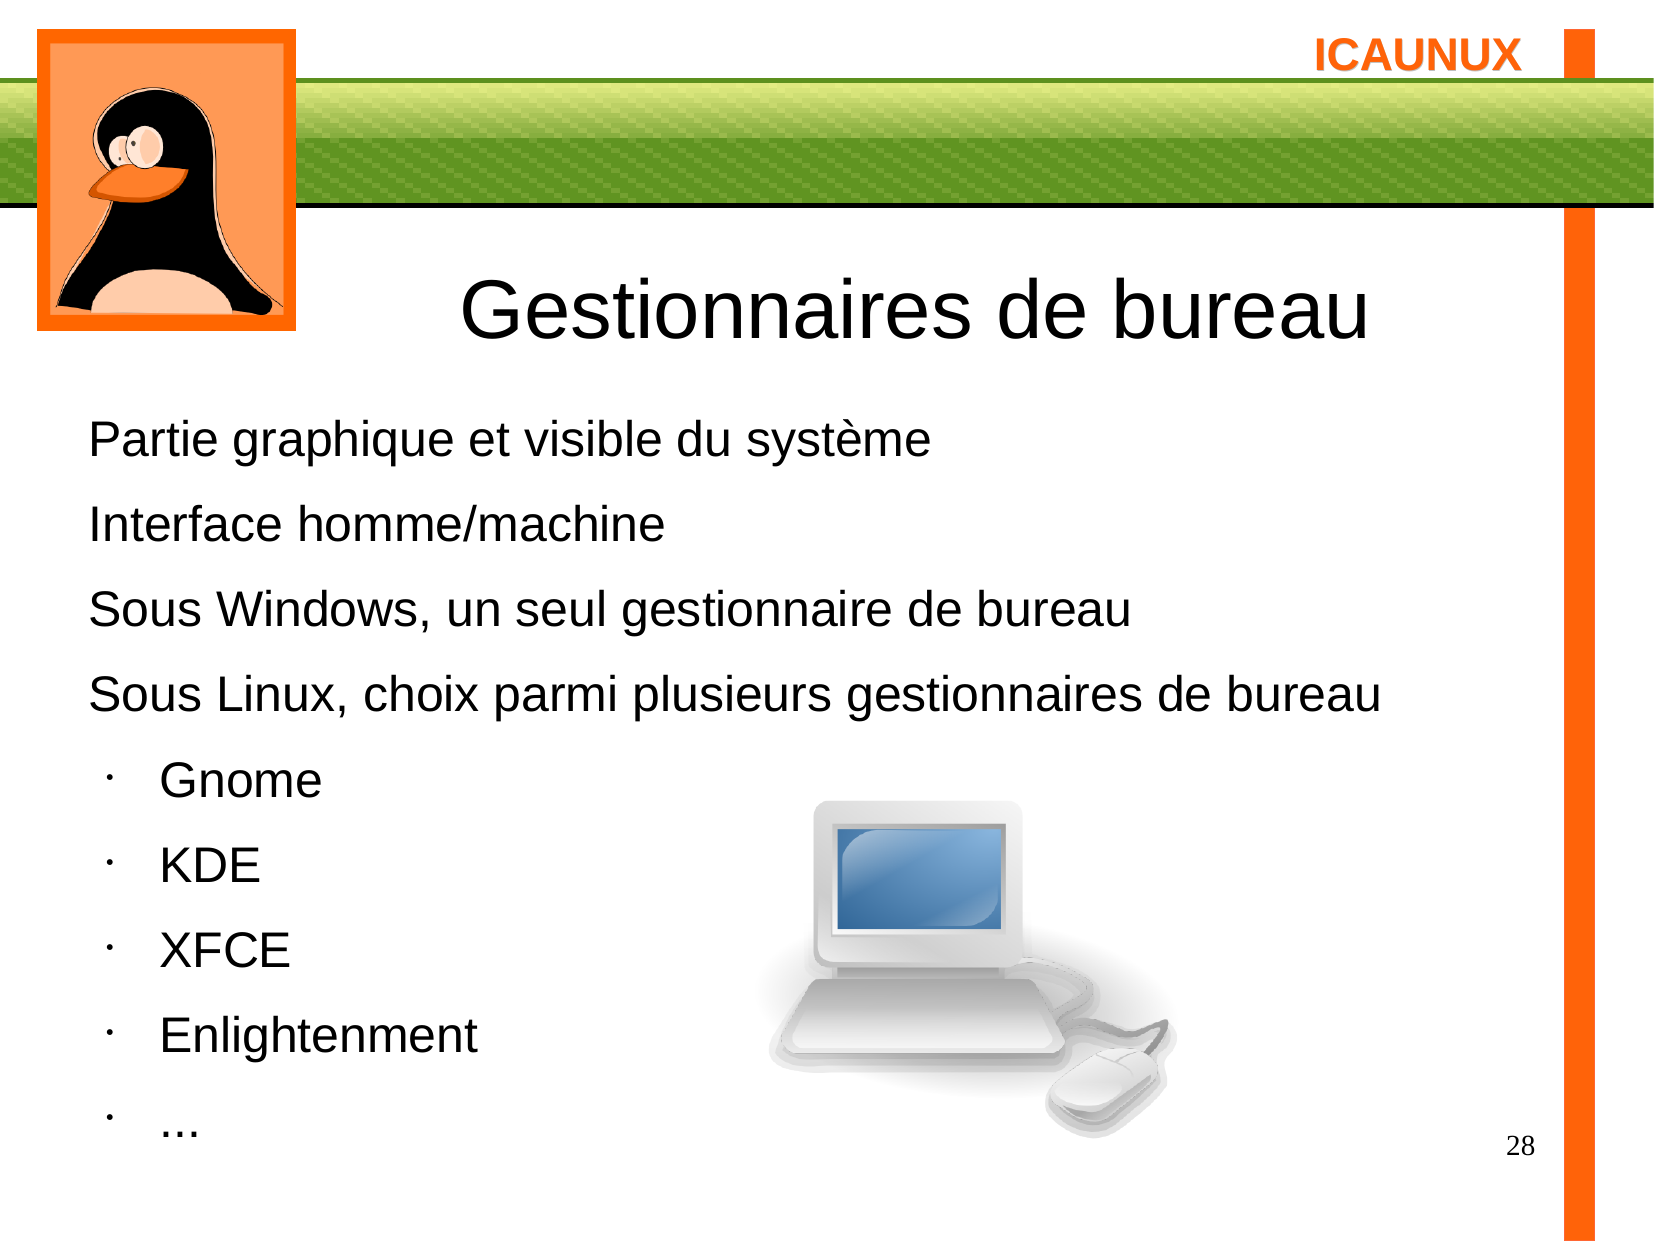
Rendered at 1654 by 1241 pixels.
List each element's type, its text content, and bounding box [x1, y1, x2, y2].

picture [0, 29, 1654, 331]
list Partie graphique et visible du système Interface homme/machine Sous Windows, un seul gestionnaire de bureau Sous Linux, choix parmi plusieurs gestionnaires de bureau Gnome KDE XFCE Enlightenment ... [88, 410, 1512, 1241]
picture [738, 738, 1201, 1182]
title Gestionnaires de bureau [324, 235, 1506, 384]
